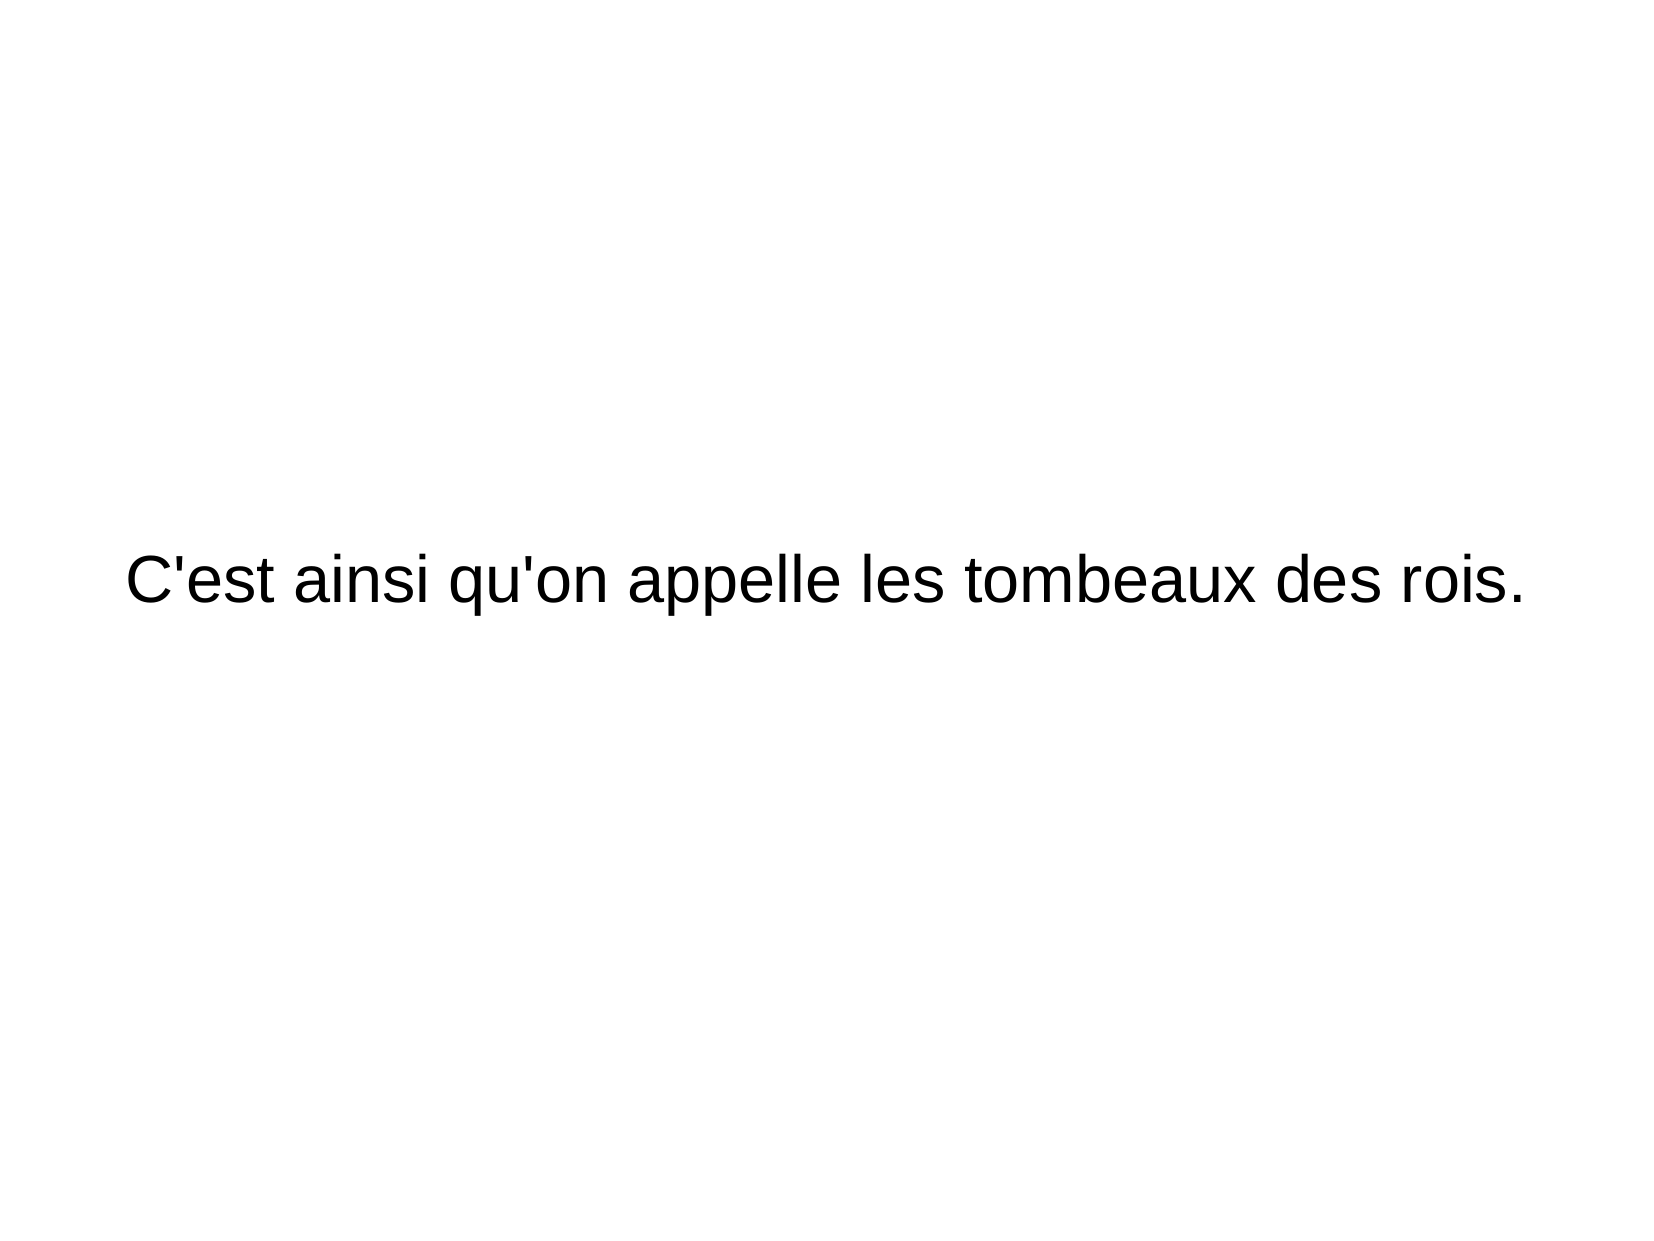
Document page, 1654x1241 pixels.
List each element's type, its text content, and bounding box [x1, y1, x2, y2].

subtitle C'est ainsi qu'on appelle les tombeaux des rois. [82, 49, 1571, 1109]
